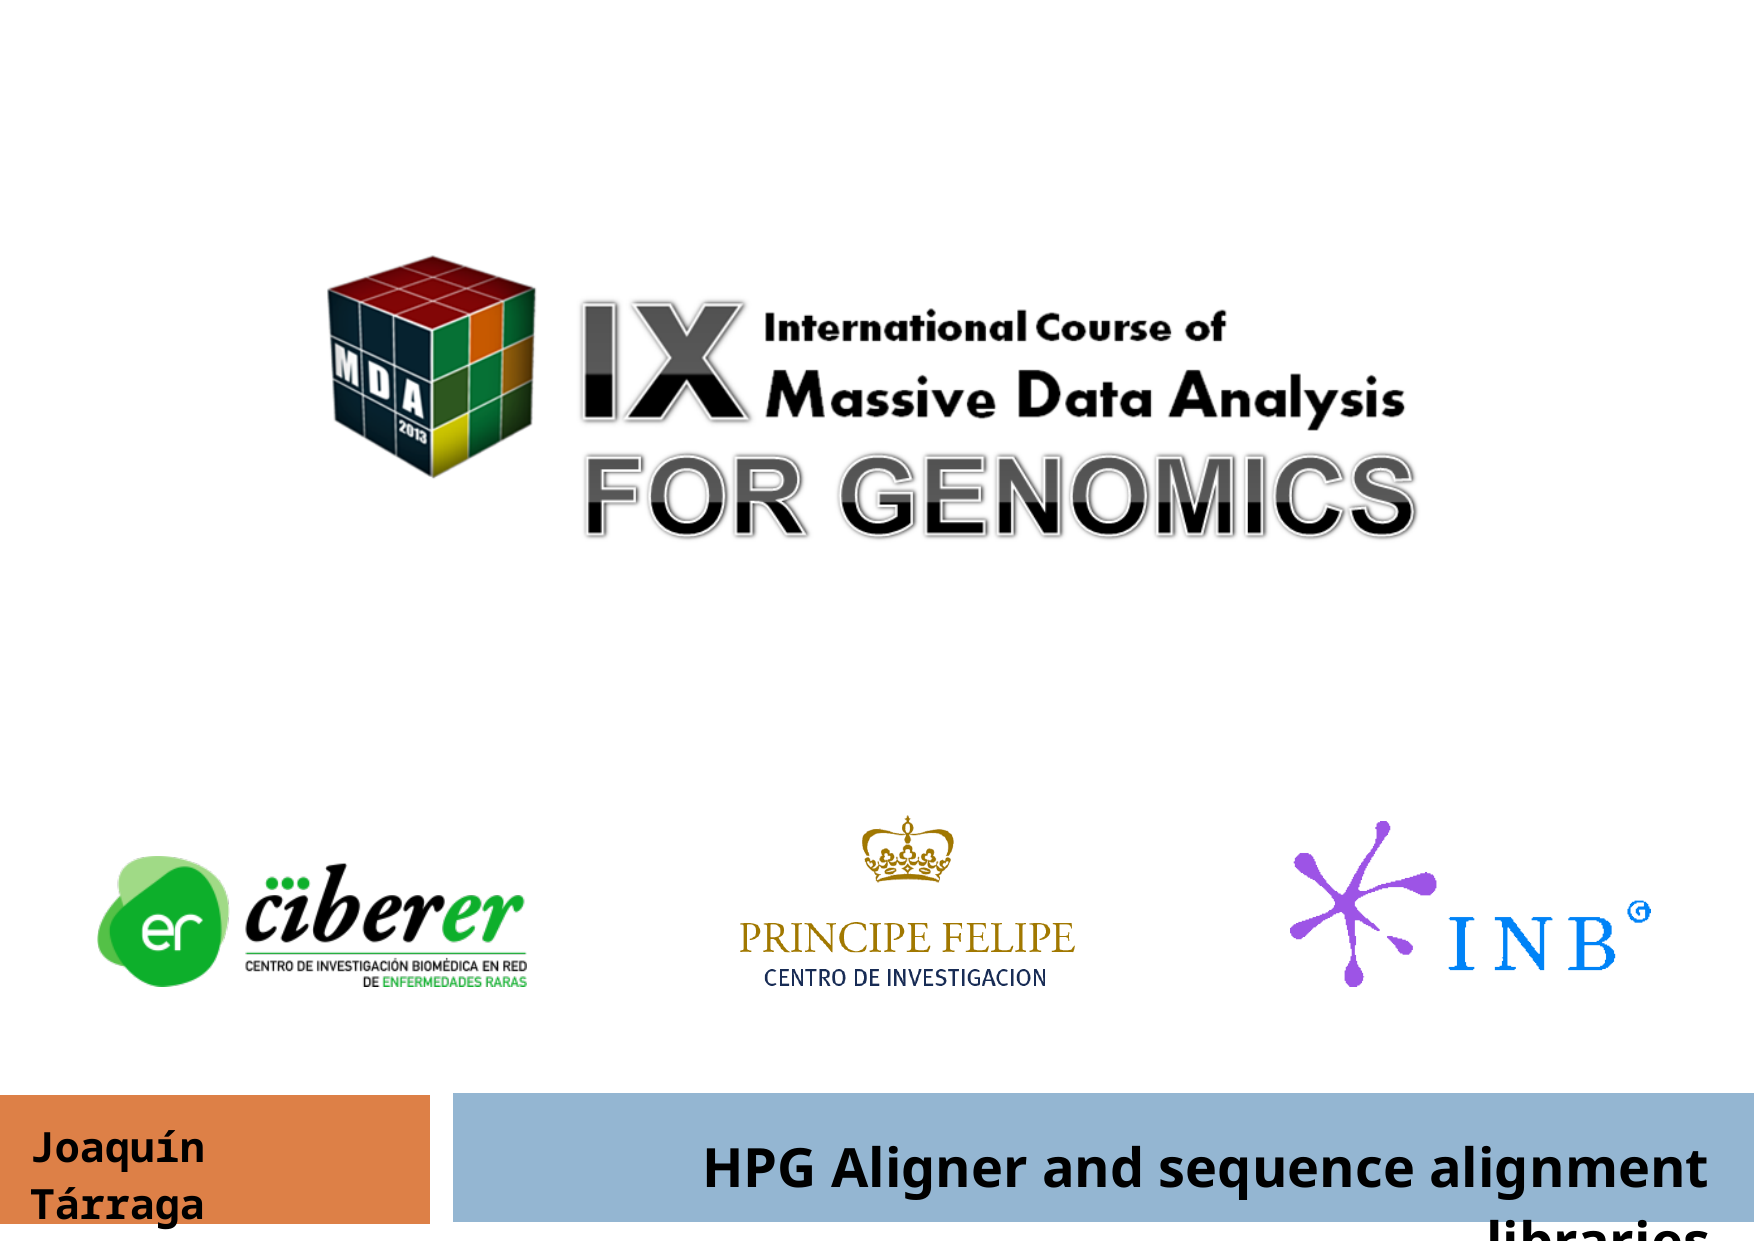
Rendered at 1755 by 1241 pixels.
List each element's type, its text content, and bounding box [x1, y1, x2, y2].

picture [1290, 821, 1651, 987]
text_box Joaquín Tárraga jtarraga@cipf.es [15, 1110, 406, 1221]
text_box HPG Aligner and sequence alignment libraries [480, 1122, 1726, 1200]
picture [737, 815, 1078, 987]
picture [97, 856, 527, 987]
picture [325, 242, 1429, 566]
